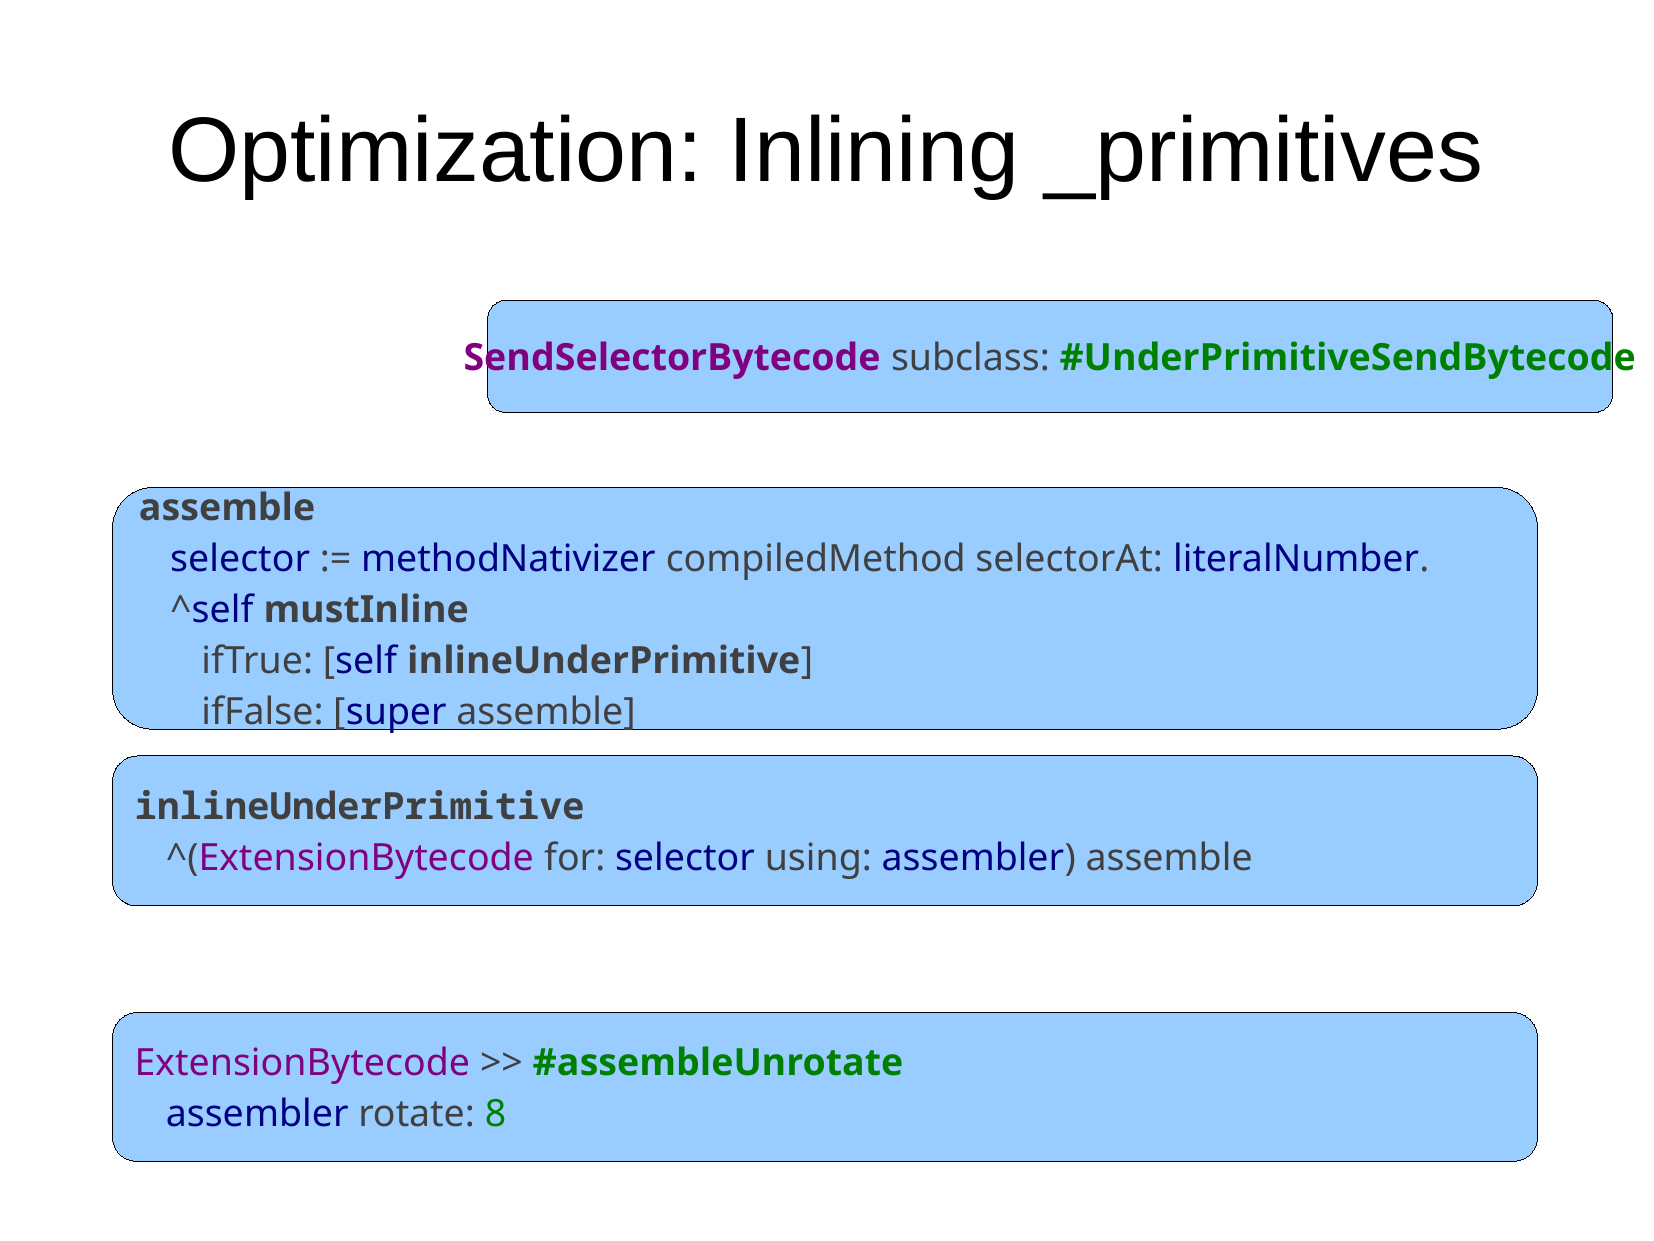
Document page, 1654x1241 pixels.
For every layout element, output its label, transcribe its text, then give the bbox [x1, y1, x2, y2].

text_box ExtensionBytecode >> #assembleUnrotate assembler rotate: 8 [112, 1012, 1538, 1162]
text_box assemble selector := methodNativizer compiledMethod selectorAt: literalNumber. ^self mustInline ifTrue: [self inlineUnderPrimitive] ifFalse: [super assemble] [112, 487, 1538, 730]
text_box inlineUnderPrimitive ^(ExtensionBytecode for: selector using: assembler) assemble [112, 755, 1538, 906]
text_box SendSelectorBytecode subclass: #UnderPrimitiveSendBytecode [487, 300, 1613, 413]
text_box Optimization: Inlining _primitives [143, 91, 1511, 209]
